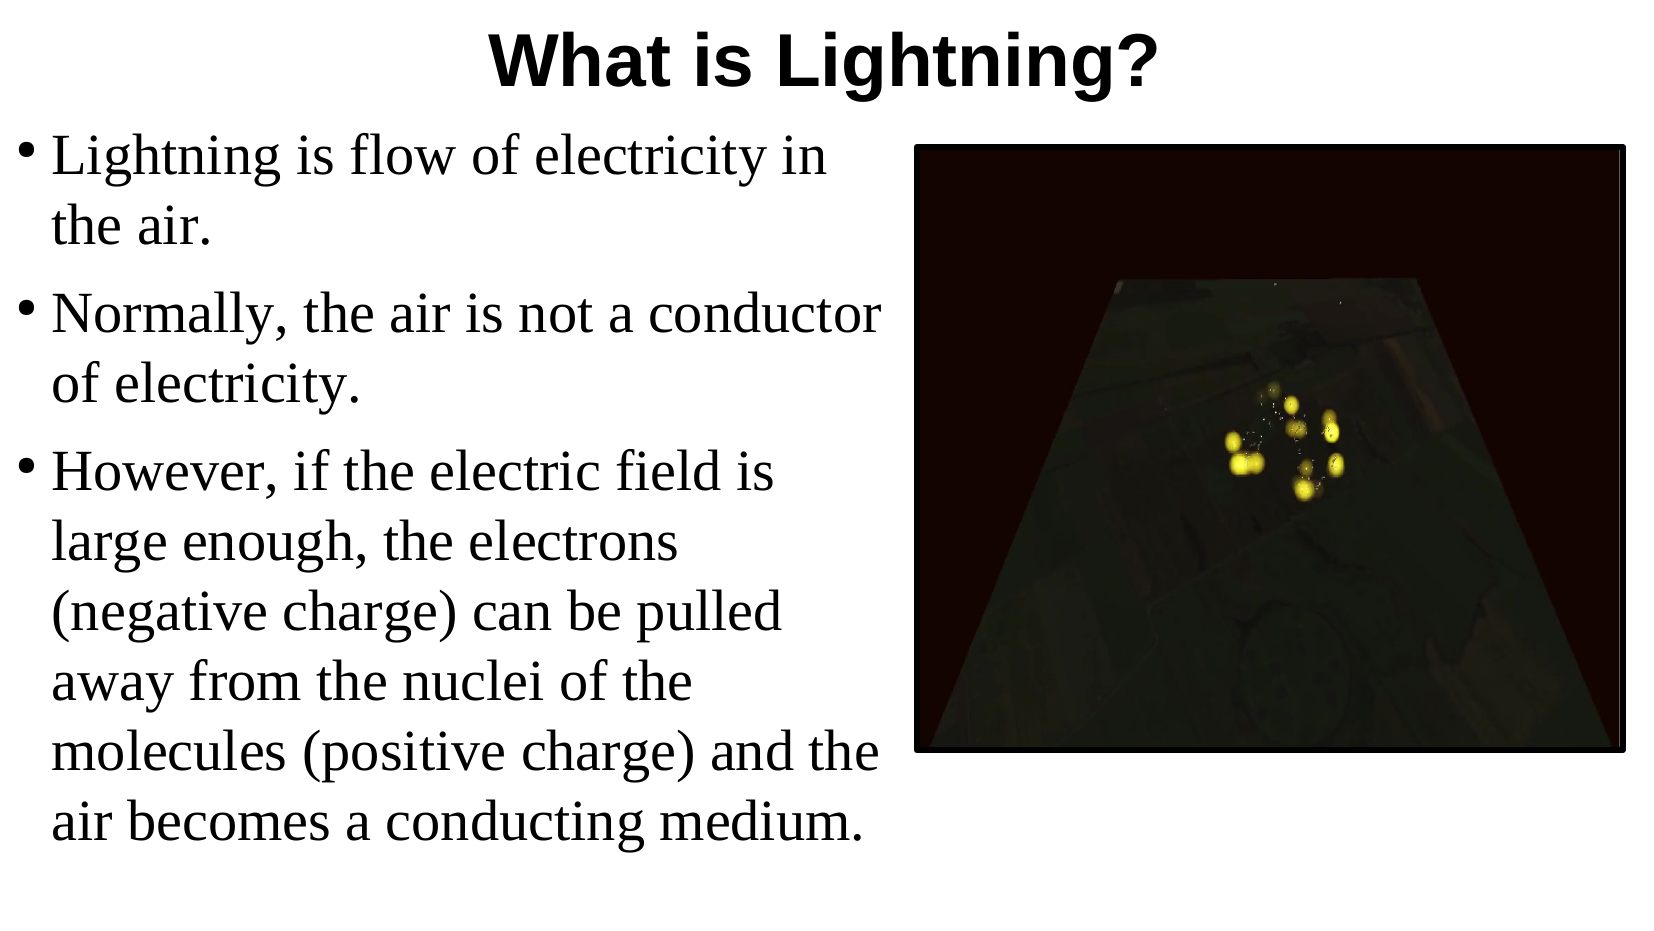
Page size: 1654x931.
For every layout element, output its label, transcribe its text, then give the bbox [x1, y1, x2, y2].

title What is Lightning? [0, 5, 1654, 107]
picture [919, 150, 1620, 748]
text_box Lightning is flow of electricity in the air. Normally, the air is not a conductor of electricity. However, if the electric field is large enough, the electrons (negative charge) can be pulled away from the nuclei of the molecules (positive charge) and the air becomes a conducting medium. [0, 108, 901, 860]
